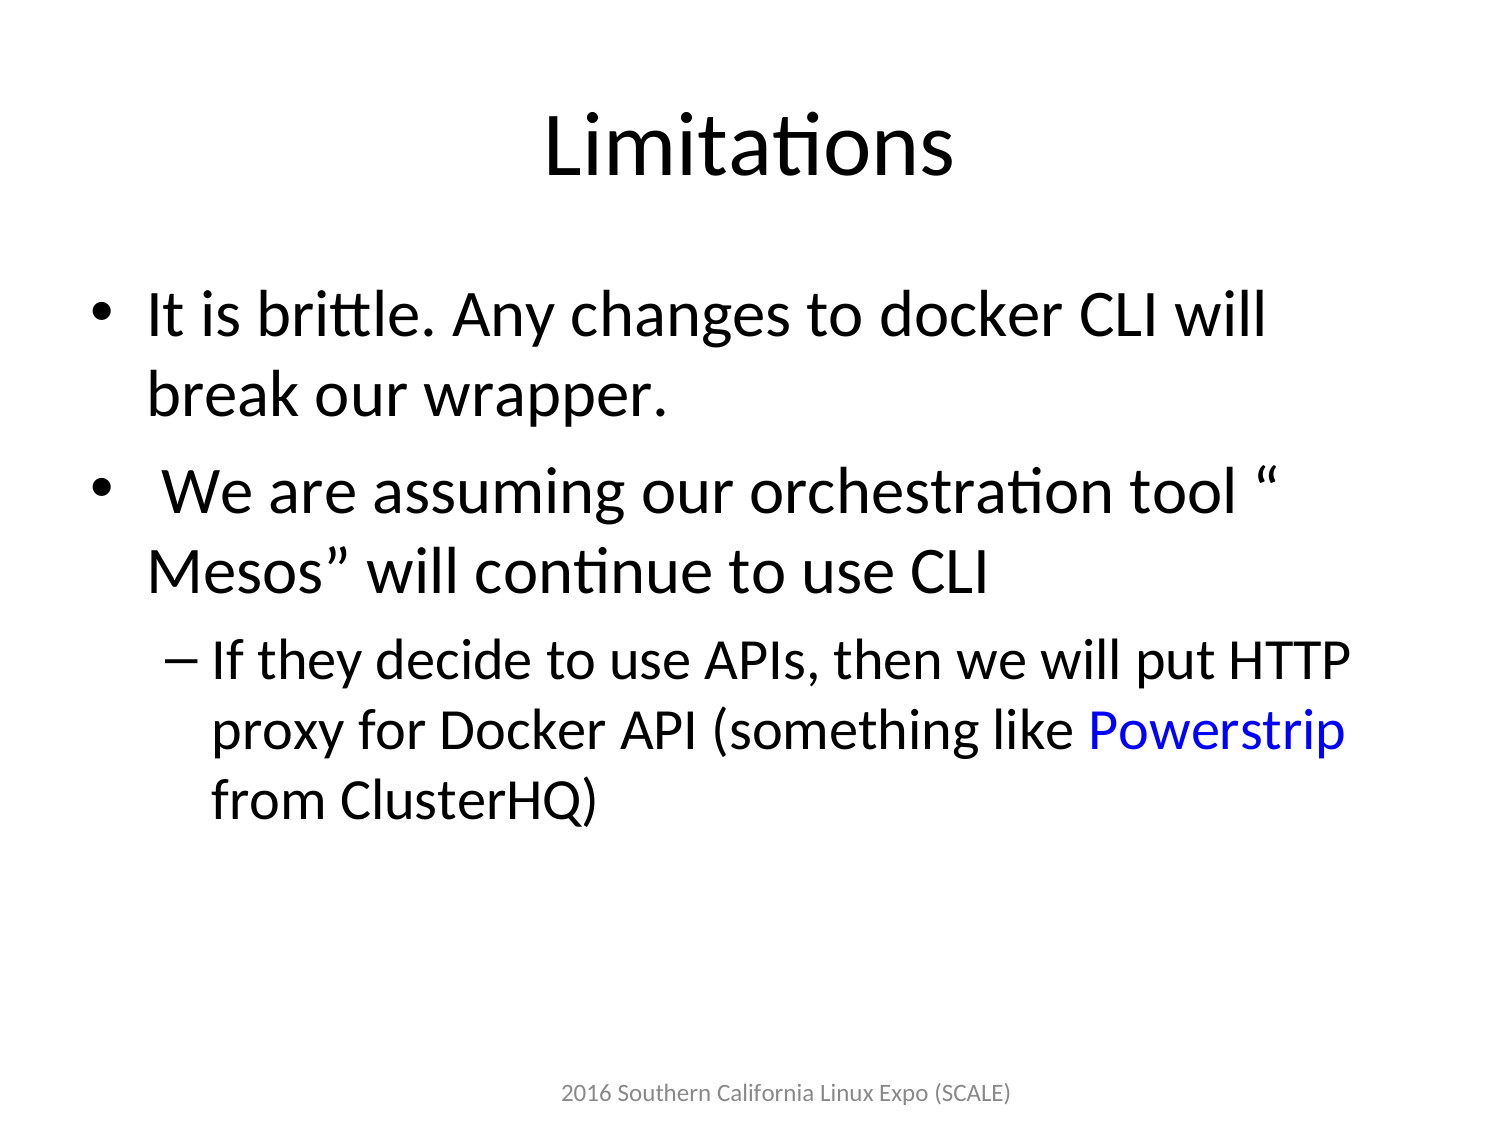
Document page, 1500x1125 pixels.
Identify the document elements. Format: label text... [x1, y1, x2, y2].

list It is brittle. Any changes to docker CLI will break our wrapper. We are assuming our orchestration tool “ Mesos” will continue to use CLI If they decide to use APIs, then we will put HTTP proxy for Docker API (something like Powerstrip from ClusterHQ) [75, 262, 1426, 1005]
title Limitations [75, 45, 1426, 233]
text_box 2016 Southern California Linux Expo (SCALE) [512, 1061, 1067, 1122]
